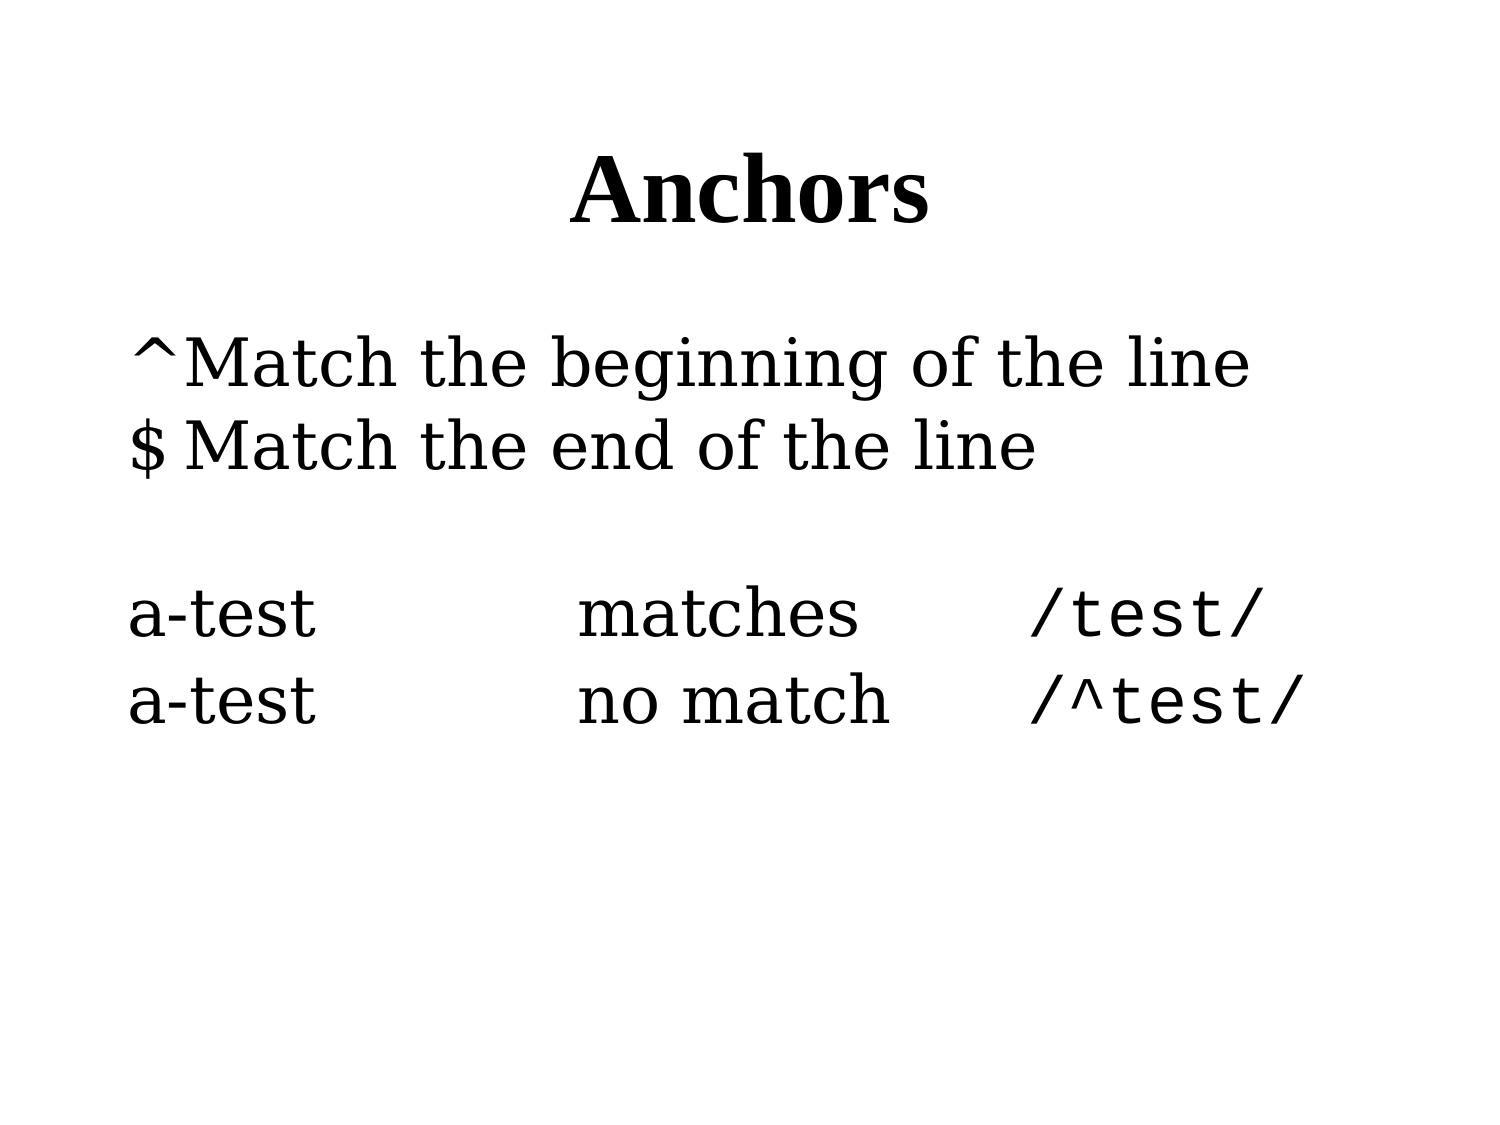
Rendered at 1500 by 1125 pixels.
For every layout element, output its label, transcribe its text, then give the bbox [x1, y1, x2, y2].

title Anchors [112, 99, 1388, 288]
list ^ Match the beginning of the line $ Match the end of the line a-test matches /test/ a-test no match /^test/ [112, 324, 1388, 1000]
